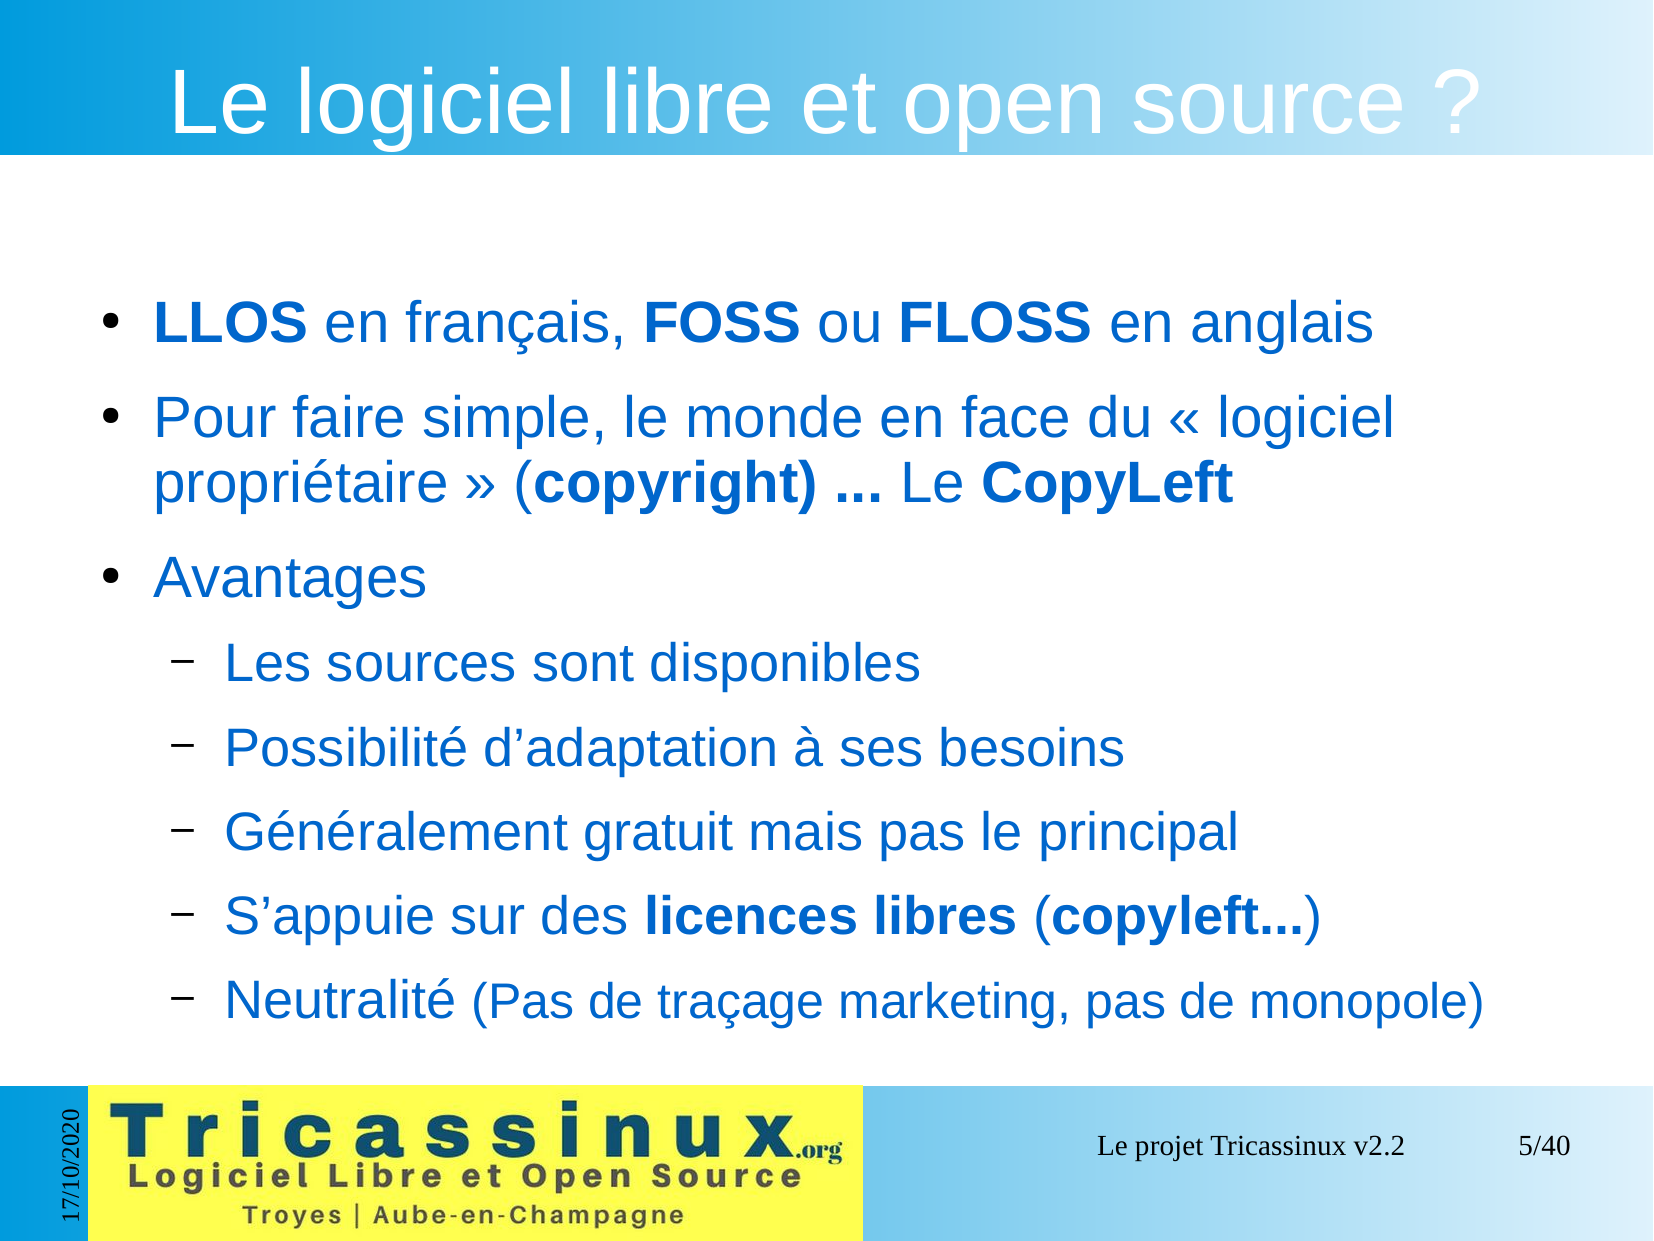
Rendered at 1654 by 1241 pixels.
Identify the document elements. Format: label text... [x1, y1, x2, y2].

list LLOS en français, FOSS ou FLOSS en anglais Pour faire simple, le monde en face du « logiciel propriétaire » (copyright) ... Le CopyLeft Avantages Les sources sont disponibles Possibilité d’adaptation à ses besoins Généralement gratuit mais pas le principal S’appuie sur des licences libres (copyleft...) Neutralité (Pas de traçage marketing, pas de monopole) [82, 290, 1571, 1010]
picture [89, 1085, 863, 1241]
title Le logiciel libre et open source ? [82, 49, 1571, 155]
